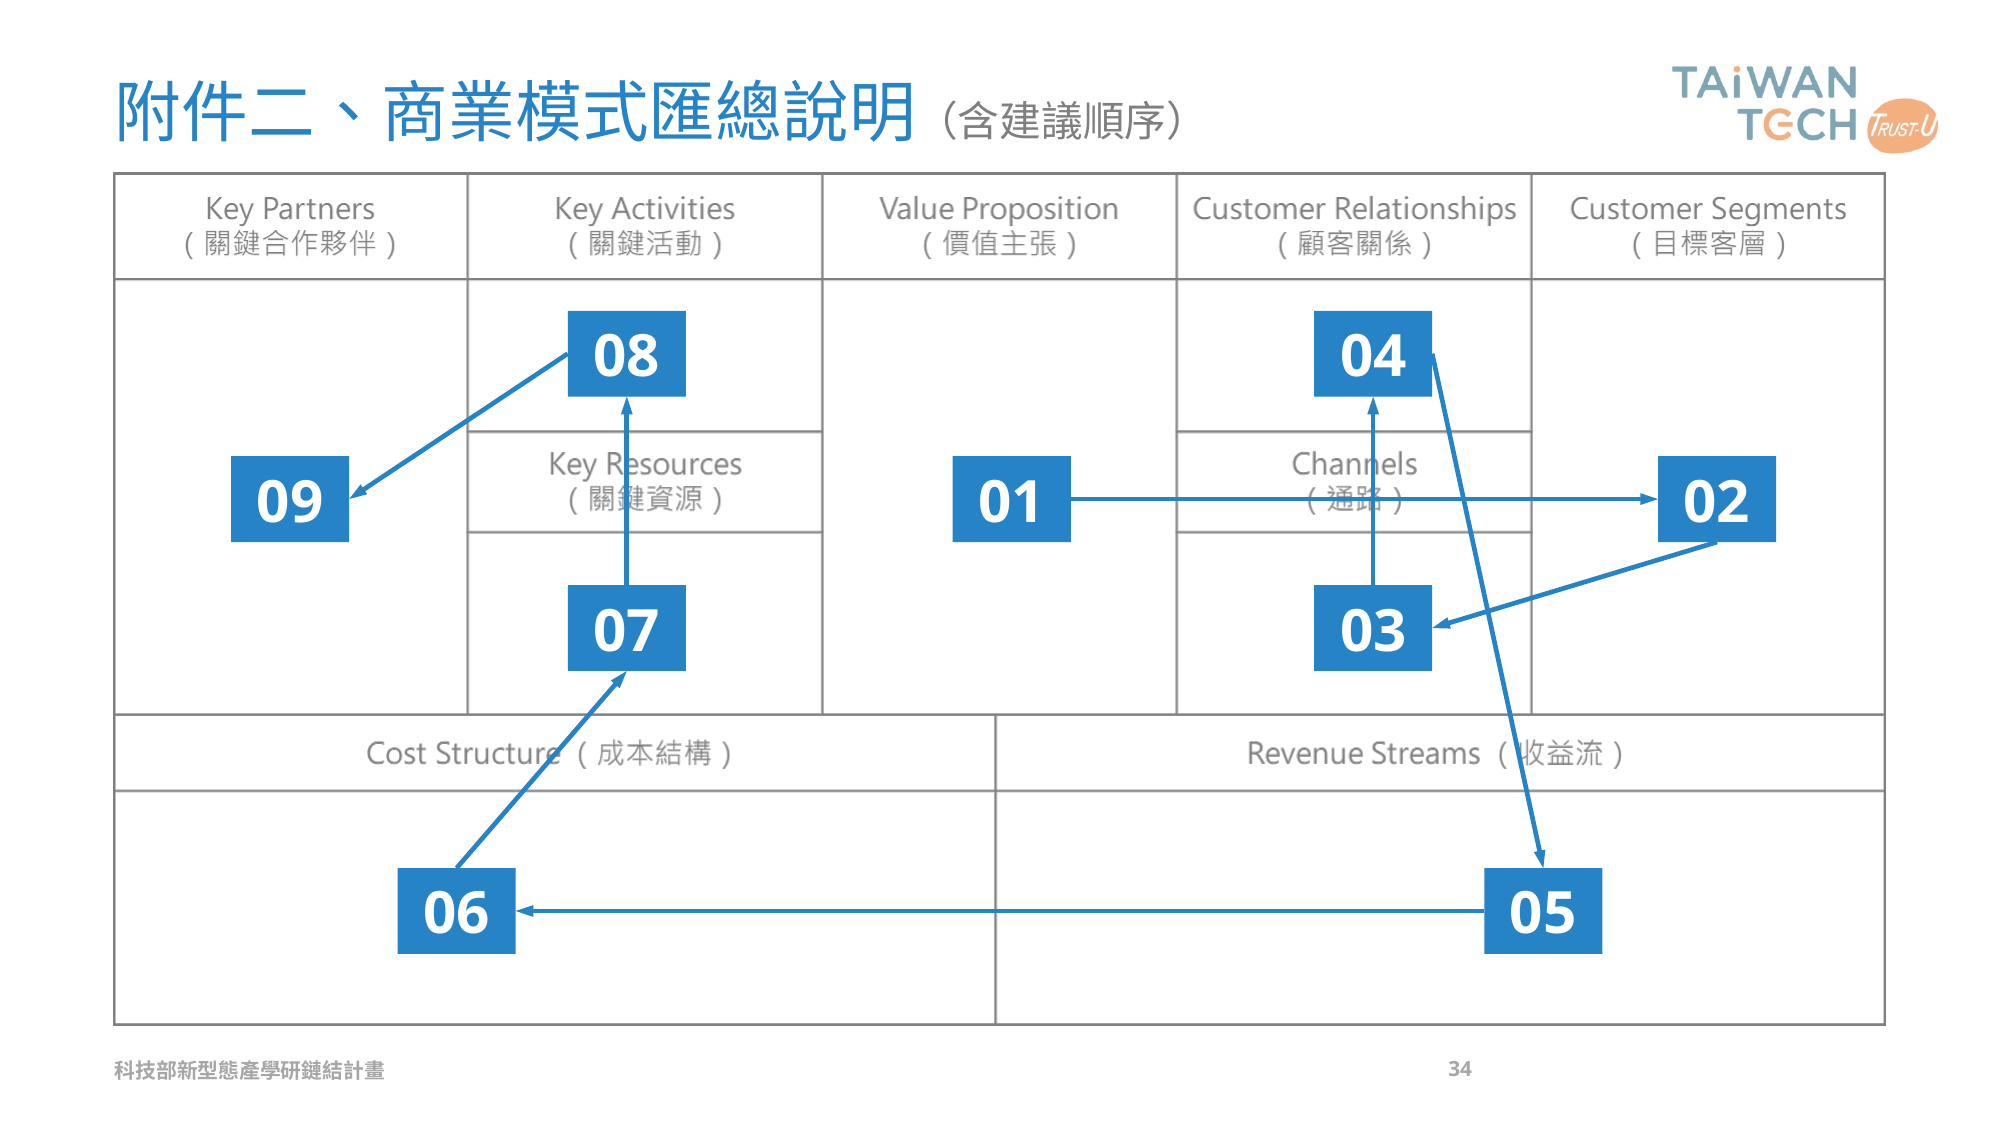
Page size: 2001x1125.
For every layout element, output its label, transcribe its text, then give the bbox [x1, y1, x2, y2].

text_box 08 [567, 310, 686, 397]
text_box 02 [1658, 456, 1777, 543]
text_box 07 [567, 585, 686, 671]
text_box 03 [1314, 585, 1433, 671]
text_box 01 [952, 456, 1071, 543]
text_box [1433, 1040, 1900, 1101]
picture [113, 172, 1886, 1026]
title 附件二、商業模式匯總說明（含建議順序） [99, 45, 1900, 174]
text_box 04 [1314, 310, 1433, 397]
text_box 科技部新型態產學研鏈結計畫 [99, 1040, 567, 1101]
text_box 09 [231, 456, 350, 543]
text_box 06 [397, 868, 516, 954]
text_box 05 [1484, 868, 1603, 954]
